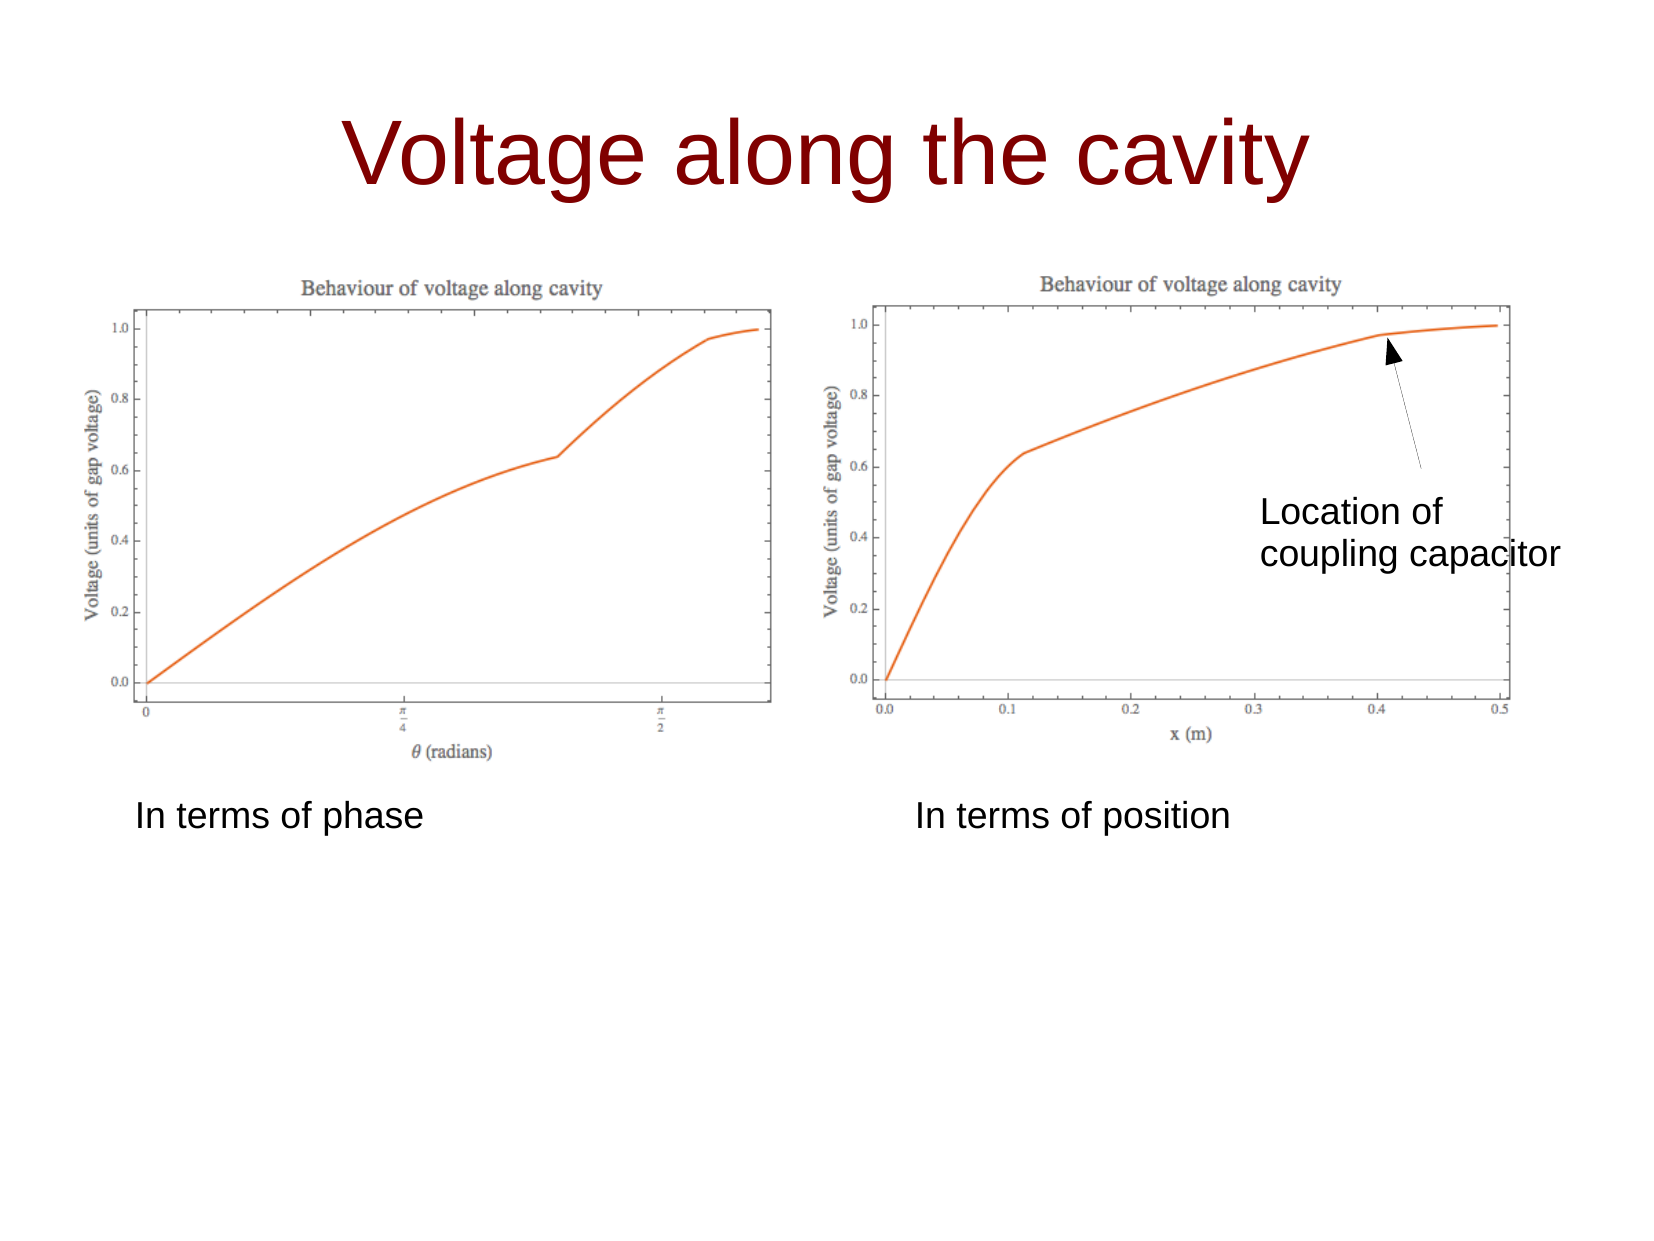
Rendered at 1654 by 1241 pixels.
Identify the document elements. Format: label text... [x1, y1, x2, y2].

picture [823, 275, 1512, 747]
text_box Location of coupling capacitor [1245, 483, 1591, 582]
text_box In terms of phase [120, 787, 747, 844]
title Voltage along the cavity [82, 49, 1571, 257]
text_box In terms of position [900, 787, 1527, 844]
picture [84, 279, 773, 766]
